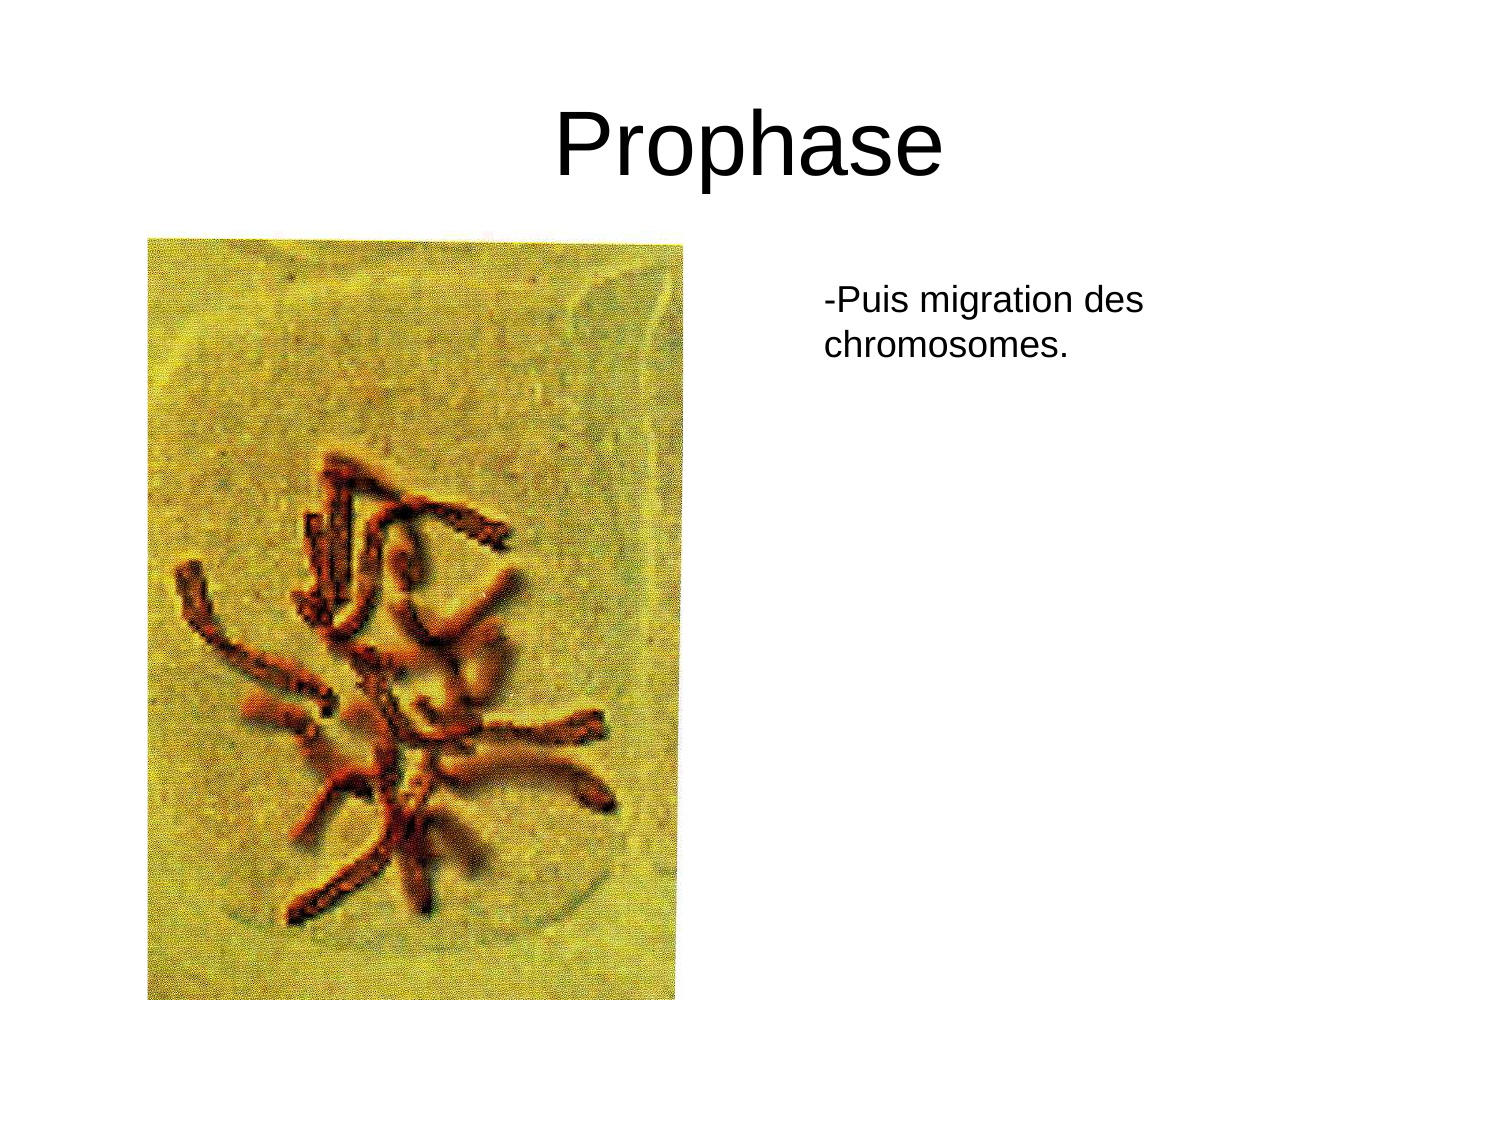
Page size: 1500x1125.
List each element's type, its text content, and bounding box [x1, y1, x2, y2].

picture [147, 231, 684, 1000]
title Prophase [75, 45, 1426, 233]
text_box -Puis migration des chromosomes. [809, 267, 1388, 373]
